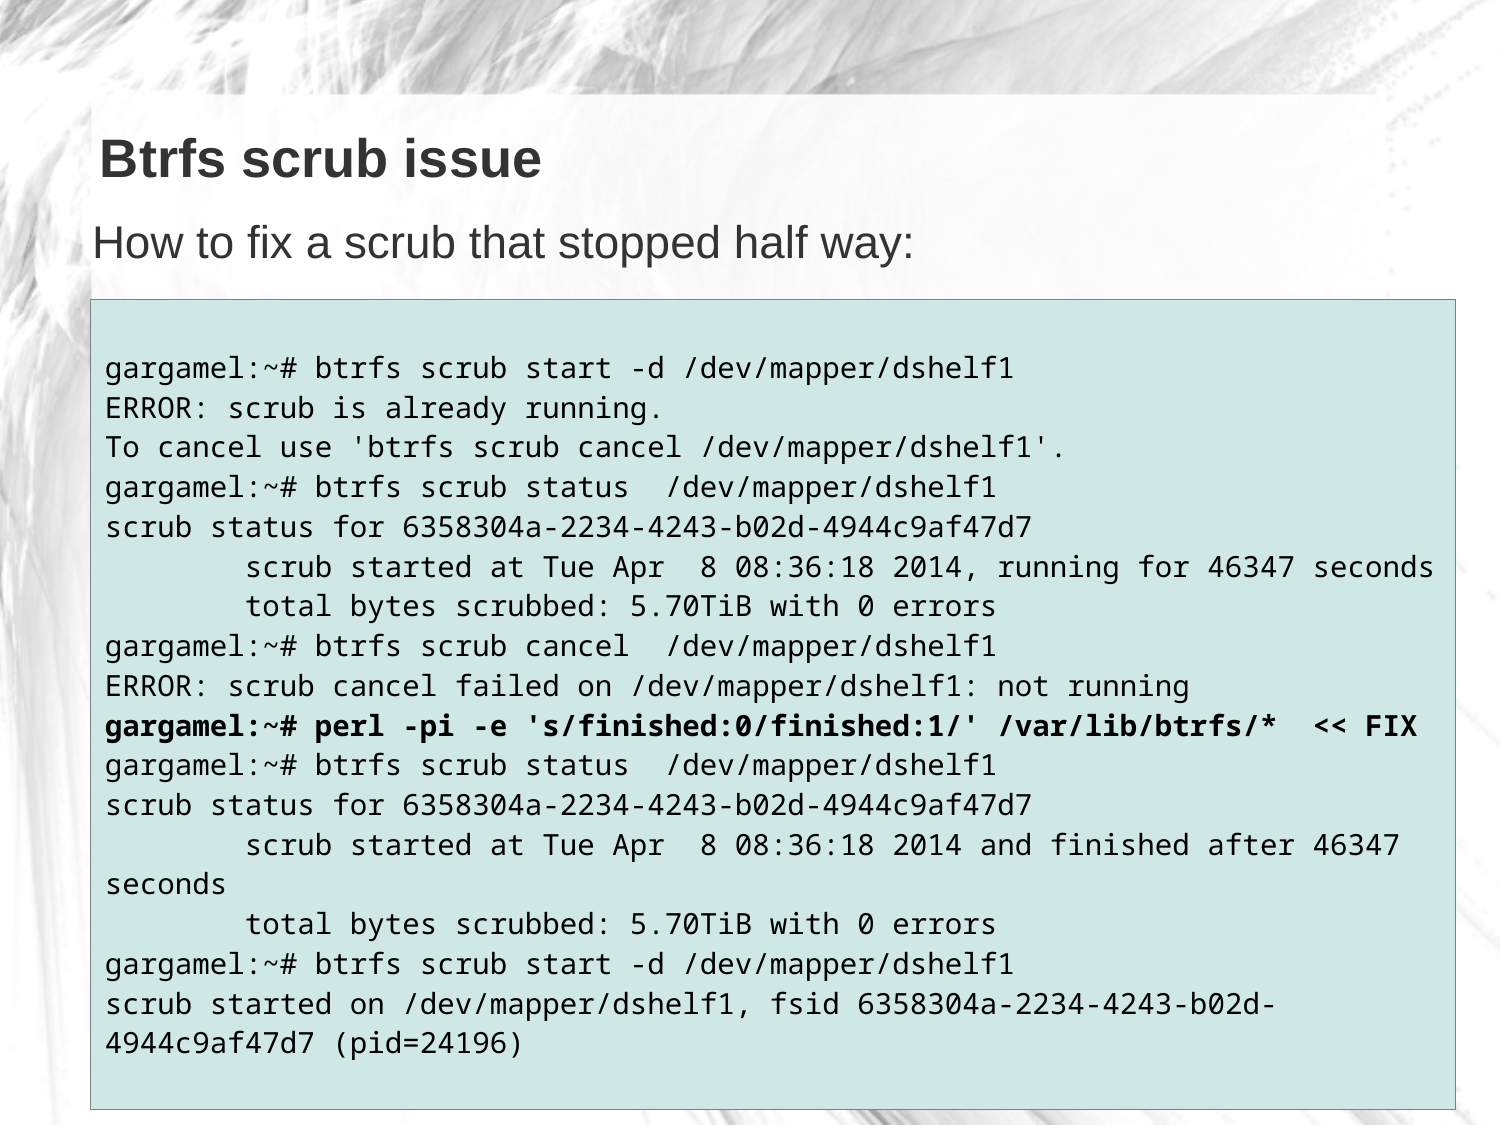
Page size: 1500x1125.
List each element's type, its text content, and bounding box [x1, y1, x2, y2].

text_box gargamel:~# btrfs scrub start -d /dev/mapper/dshelf1 ERROR: scrub is already running. To cancel use 'btrfs scrub cancel /dev/mapper/dshelf1'. gargamel:~# btrfs scrub status /dev/mapper/dshelf1 scrub status for 6358304a-2234-4243-b02d-4944c9af47d7 scrub started at Tue Apr 8 08:36:18 2014, running for 46347 seconds total bytes scrubbed: 5.70TiB with 0 errors gargamel:~# btrfs scrub cancel /dev/mapper/dshelf1 ERROR: scrub cancel failed on /dev/mapper/dshelf1: not running gargamel:~# perl -pi -e 's/finished:0/finished:1/' /var/lib/btrfs/* << FIX gargamel:~# btrfs scrub status /dev/mapper/dshelf1 scrub status for 6358304a-2234-4243-b02d-4944c9af47d7 scrub started at Tue Apr 8 08:36:18 2014 and finished after 46347 seconds total bytes scrubbed: 5.70TiB with 0 errors gargamel:~# btrfs scrub start -d /dev/mapper/dshelf1 scrub started on /dev/mapper/dshelf1, fsid 6358304a-2234-4243-b02d-4944c9af47d7 (pid=24196) [90, 299, 1456, 1036]
title Btrfs scrub issue [60, 108, 1351, 211]
picture [0, 0, 1500, 1125]
text_box How to fix a scrub that stopped half way: [77, 197, 1411, 916]
